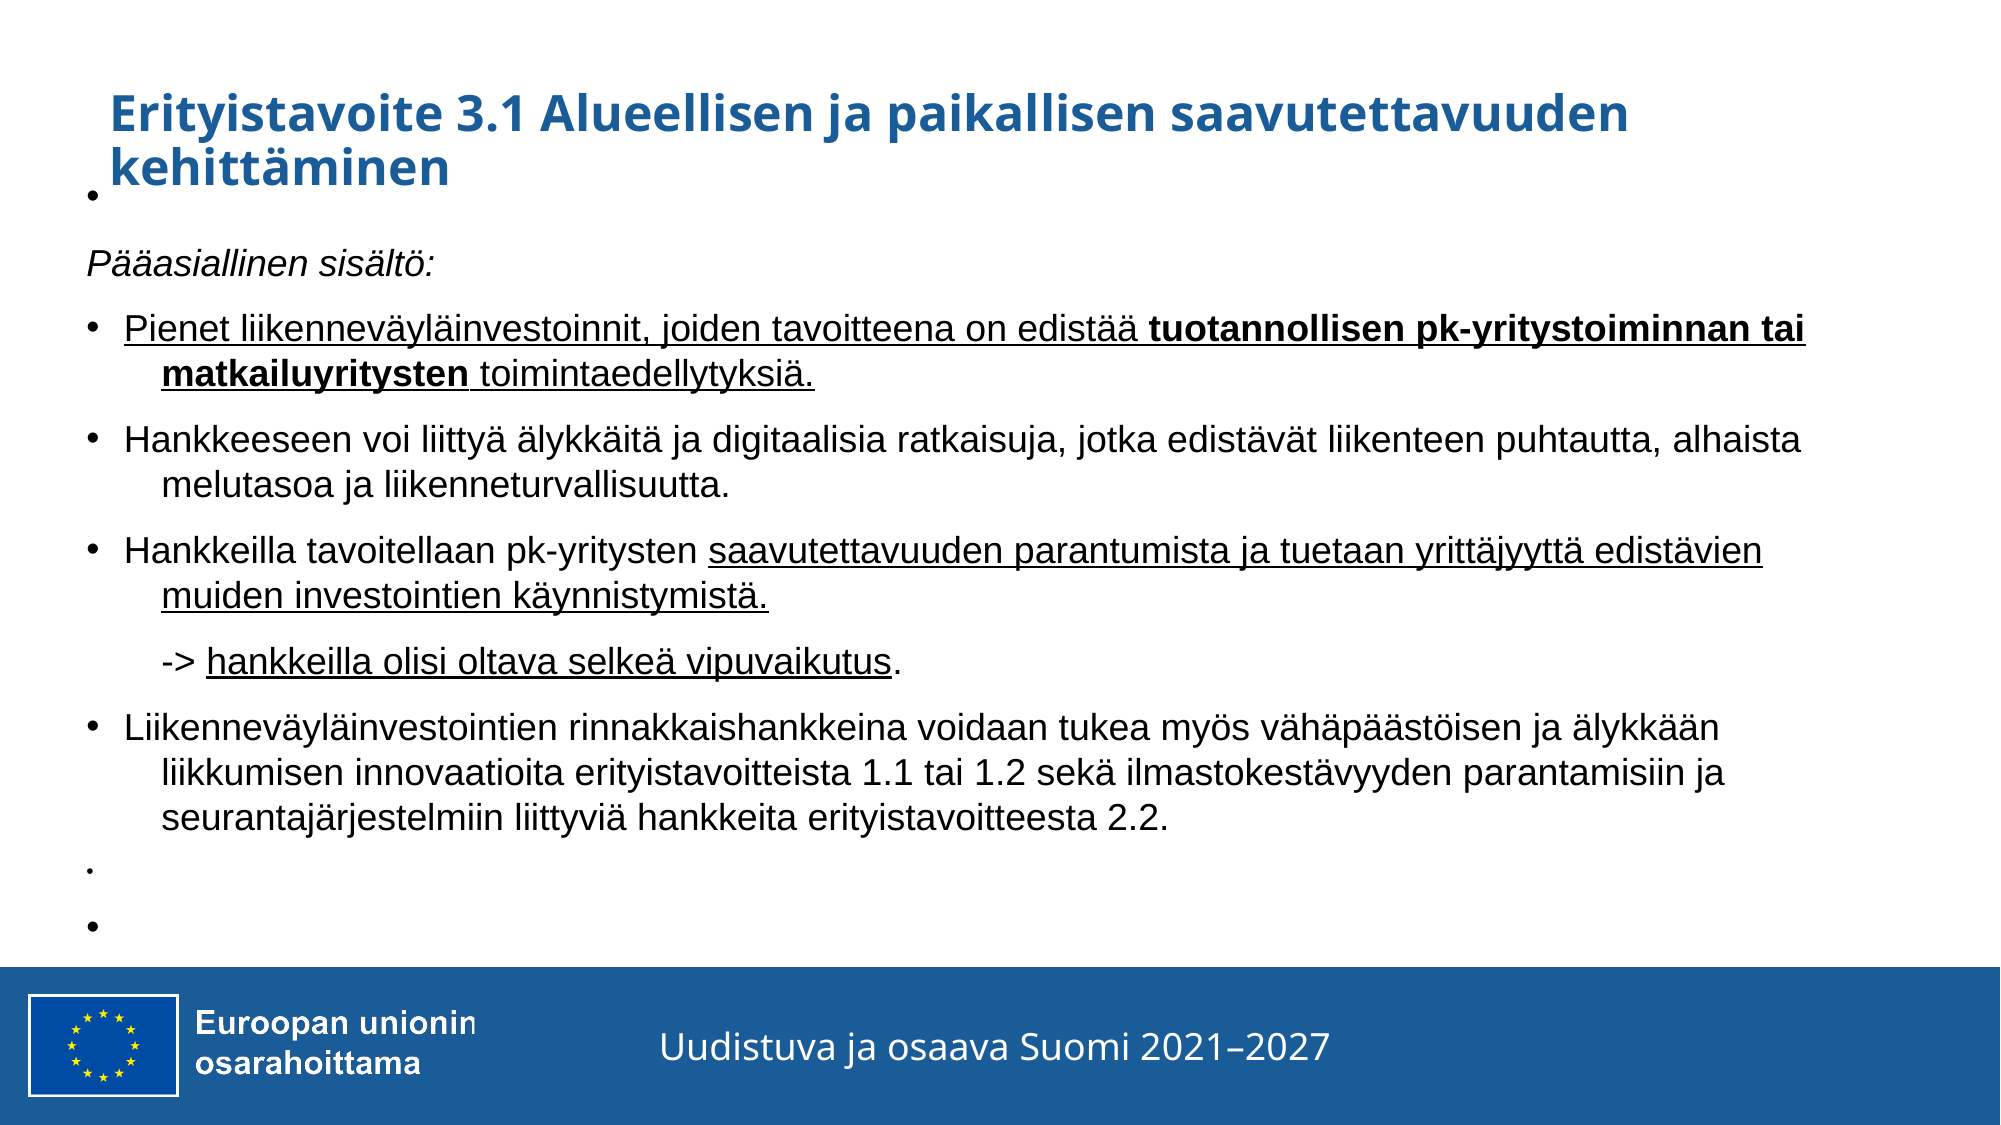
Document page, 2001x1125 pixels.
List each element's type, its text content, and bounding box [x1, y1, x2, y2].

list Pääasiallinen sisältö: Pienet liikenneväyläinvestoinnit, joiden tavoitteena on edistää tuotannollisen pk-yritystoiminnan tai matkailuyritysten toimintaedellytyksiä. Hankkeeseen voi liittyä älykkäitä ja digitaalisia ratkaisuja, jotka edistävät liikenteen puhtautta, alhaista melutasoa ja liikenneturvallisuutta. Hankkeilla tavoitellaan pk-yritysten saavutettavuuden parantumista ja tuetaan yrittäjyyttä edistävien muiden investointien käynnistymistä. -> hankkeilla olisi oltava selkeä vipuvaikutus. Liikenneväyläinvestointien rinnakkaishankkeina voidaan tukea myös vähäpäästöisen ja älykkään liikkumisen innovaatioita erityistavoitteista 1.1 tai 1.2 sekä ilmastokestävyyden parantamisiin ja seurantajärjestelmiin liittyviä hankkeita erityistavoitteesta 2.2. [86, 172, 1855, 922]
title Erityistavoite 3.1 Alueellisen ja paikallisen saavutettavuuden kehittäminen [109, 54, 1874, 197]
